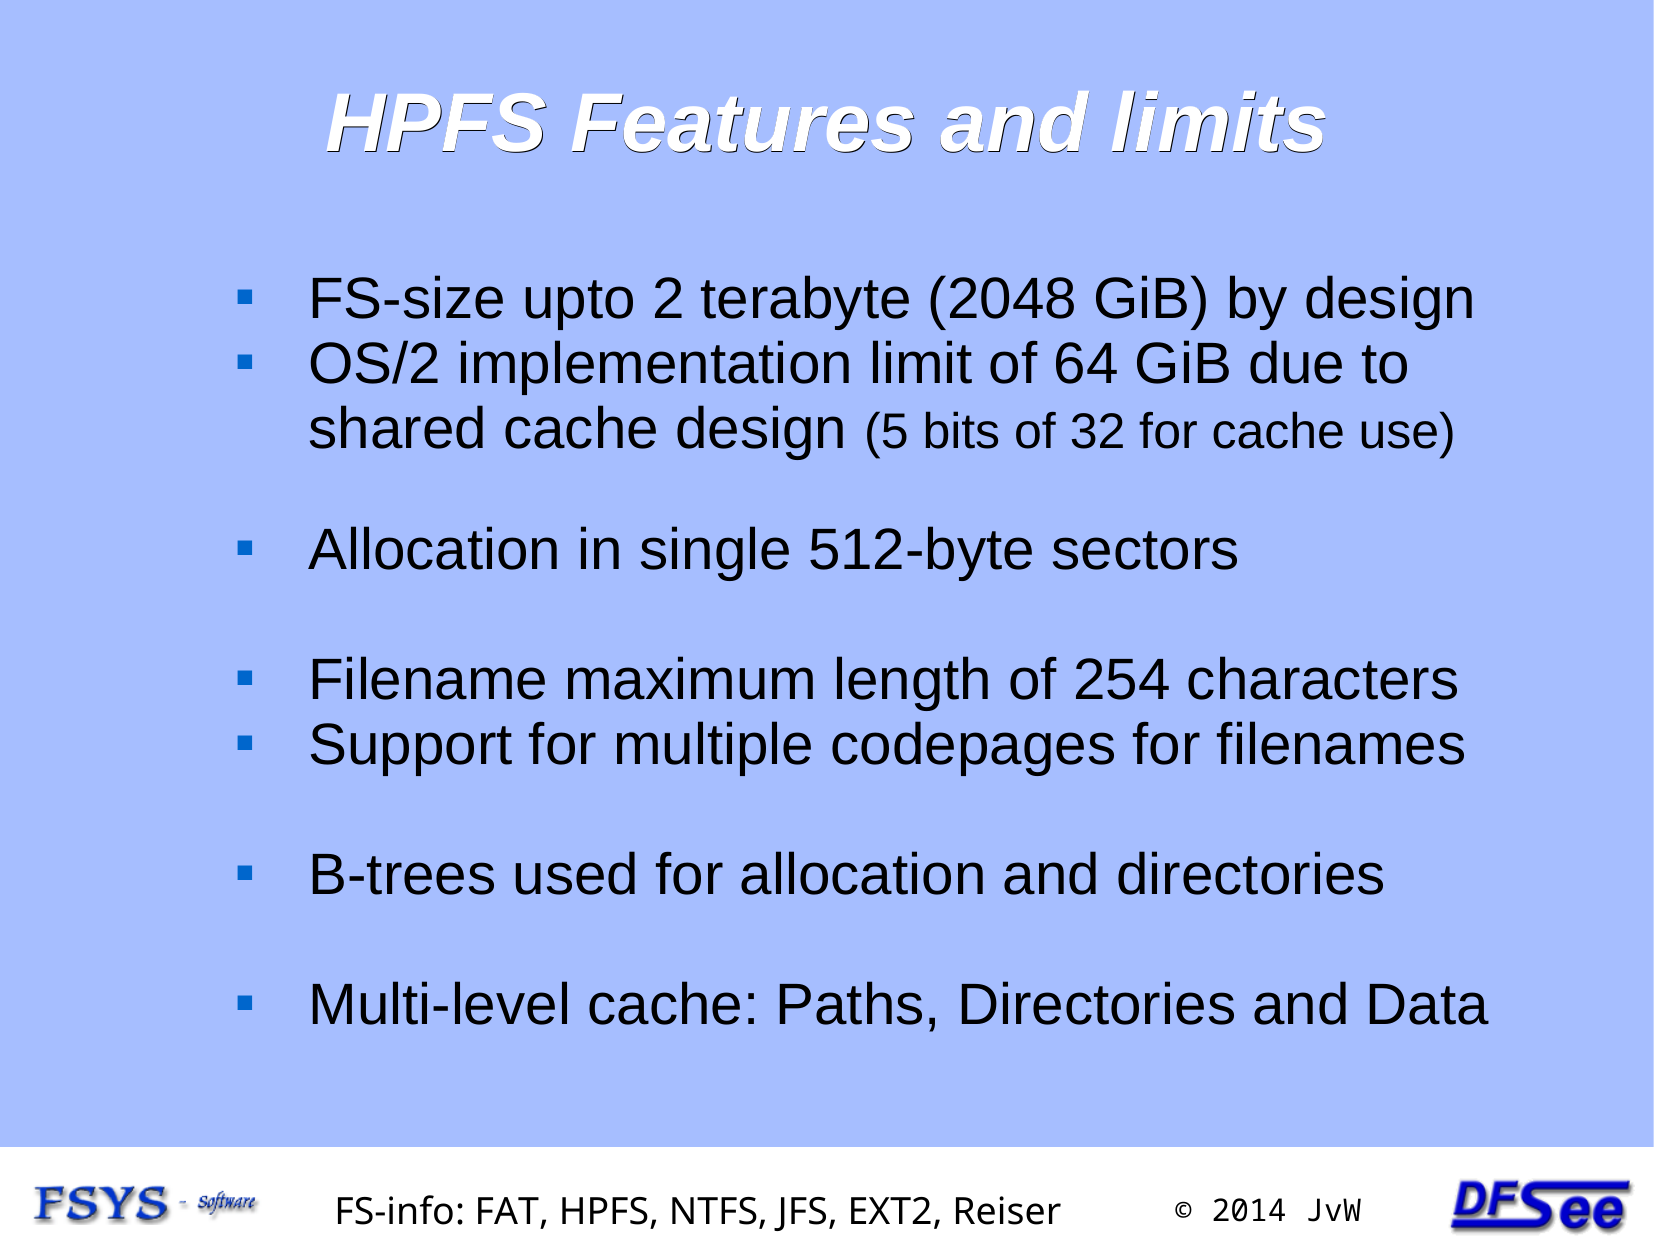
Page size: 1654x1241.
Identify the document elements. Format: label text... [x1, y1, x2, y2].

title HPFS Features and limits [121, 19, 1534, 227]
list FS-size upto 2 terabyte (2048 GiB) by design OS/2 implementation limit of 64 GiB due to shared cache design (5 bits of 32 for cache use) Allocation in single 512-byte sectors Filename maximum length of 254 characters Support for multiple codepages for filenames B-trees used for allocation and directories Multi-level cache: Paths, Directories and Data [178, 265, 1570, 1147]
picture [1446, 1177, 1635, 1241]
picture [29, 1181, 265, 1225]
